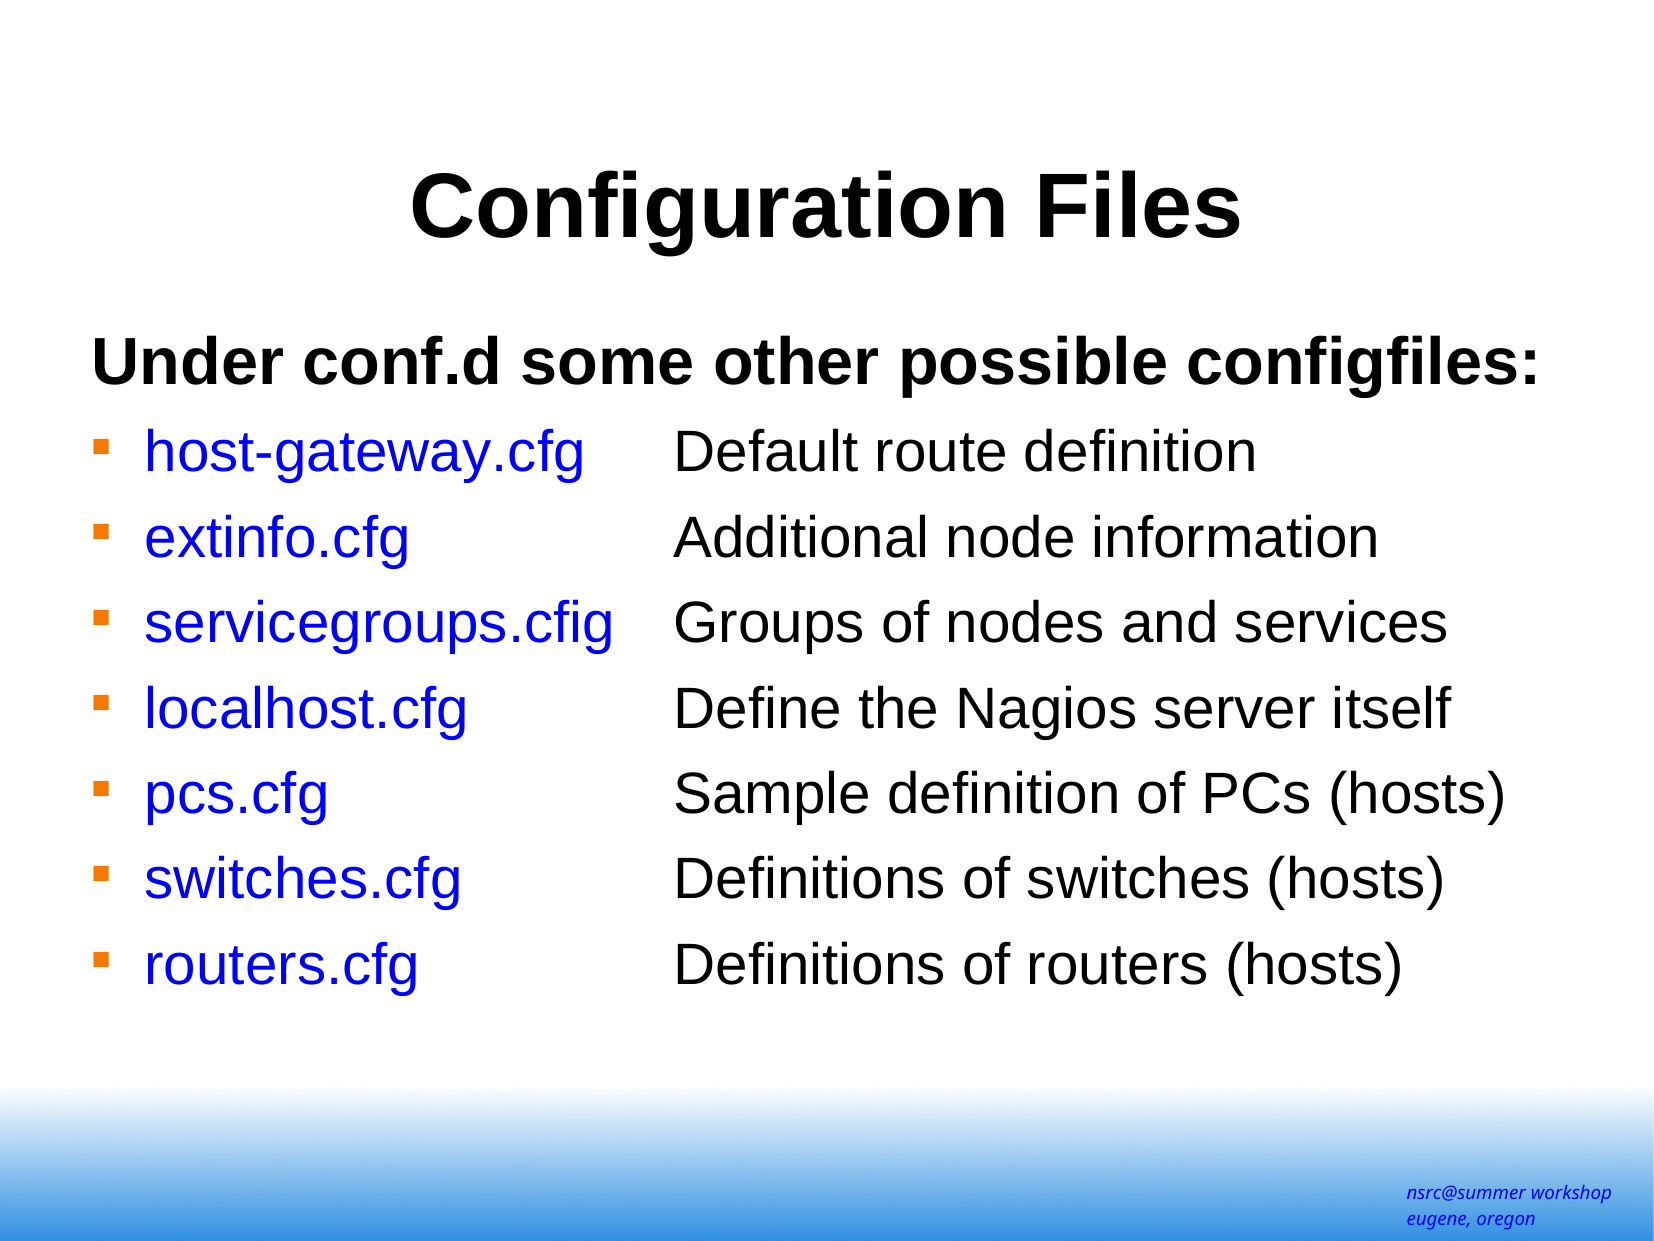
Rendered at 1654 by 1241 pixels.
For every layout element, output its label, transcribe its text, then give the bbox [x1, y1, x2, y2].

list Under conf.d some other possible configfiles: host-gateway.cfg Default route definition extinfo.cfg Additional node information servicegroups.cfig Groups of nodes and services localhost.cfg Define the Nagios server itself pcs.cfg Sample definition of PCs (hosts) switches.cfg Definitions of switches (hosts) routers.cfg Definitions of routers (hosts) [74, 332, 1572, 1190]
picture [1468, 1190, 1473, 1198]
picture [0, 1083, 1654, 1241]
picture [1547, 1190, 1552, 1198]
title Configuration Files [121, 102, 1534, 310]
